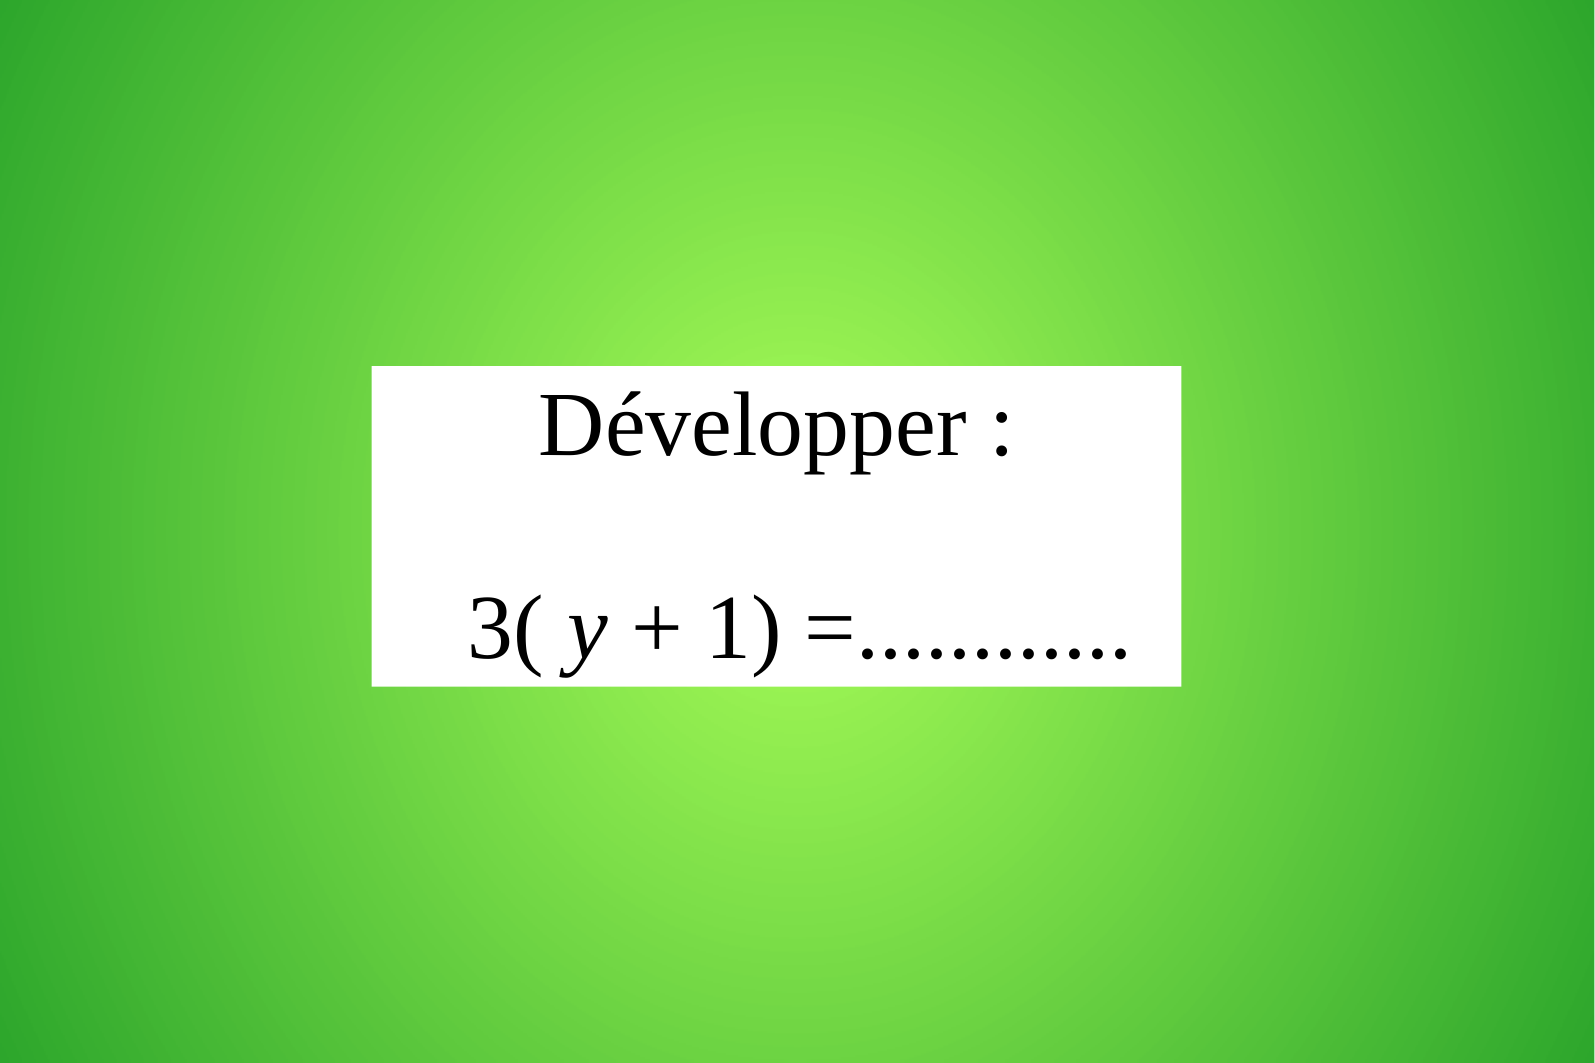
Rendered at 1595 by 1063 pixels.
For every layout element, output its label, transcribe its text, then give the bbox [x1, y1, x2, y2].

picture [0, 0, 1595, 1063]
text_box Développer : 3( y + 1) =............ [371, 366, 1182, 687]
